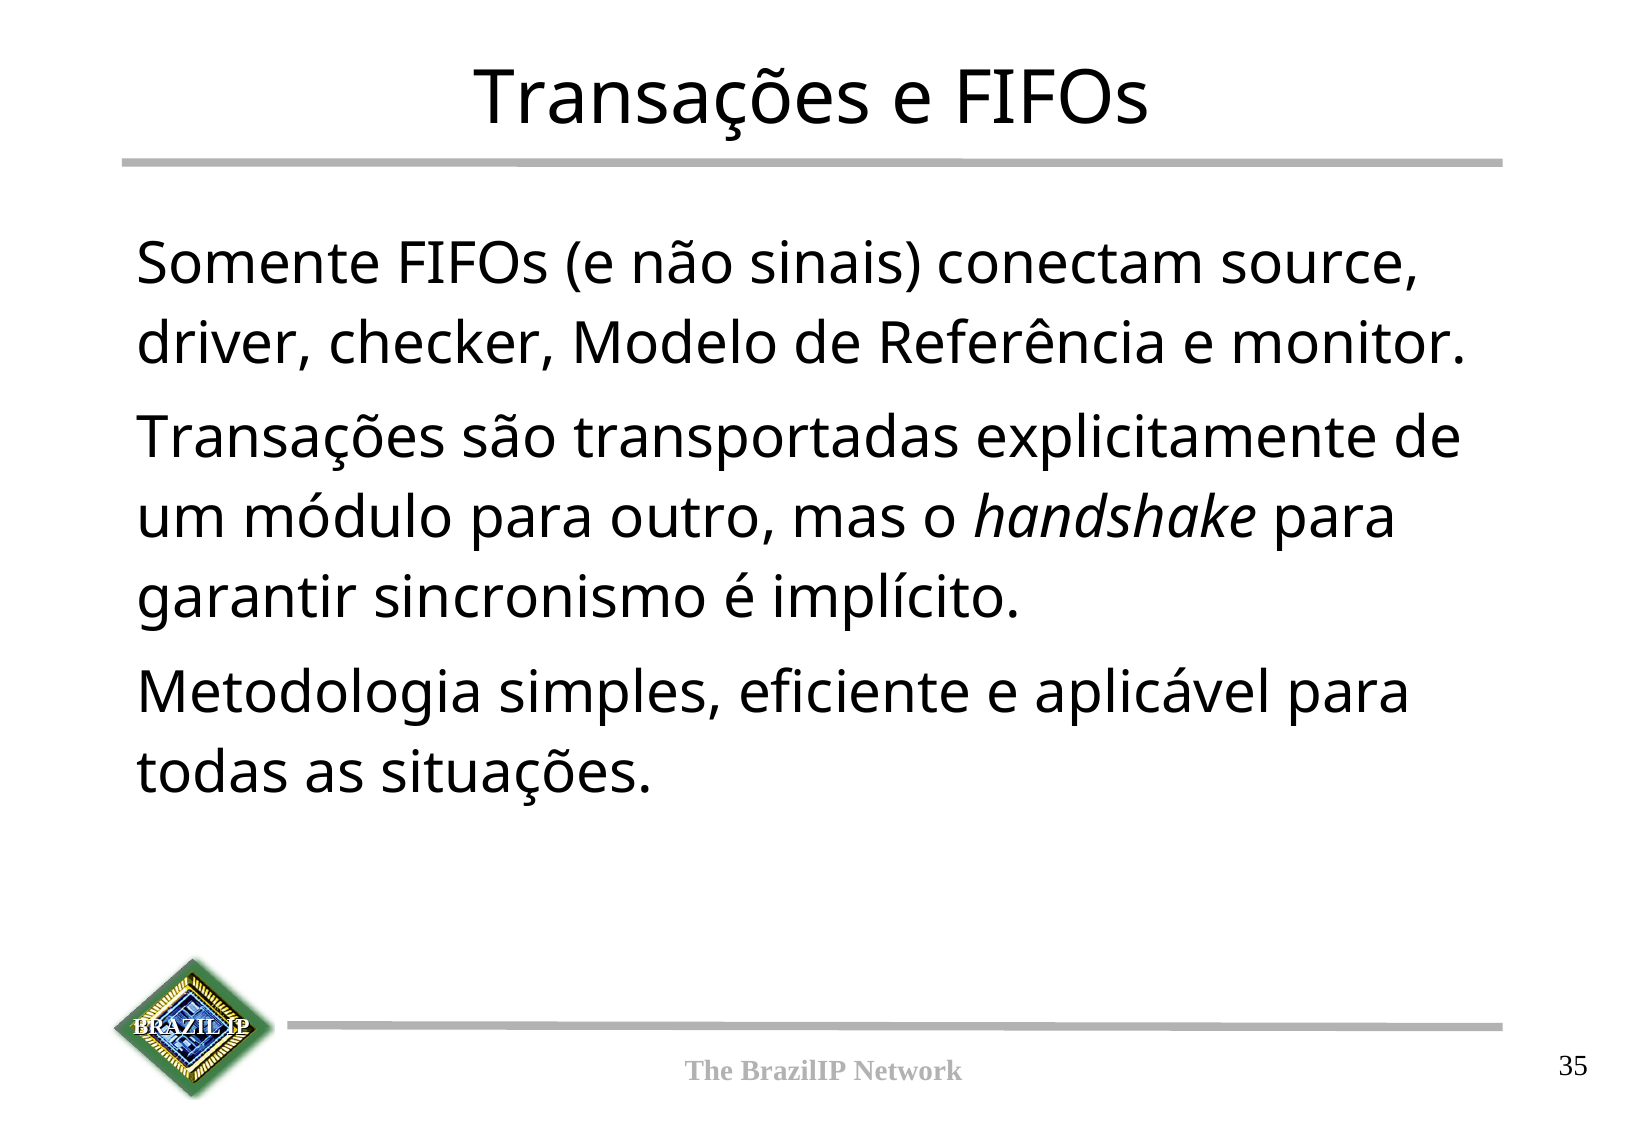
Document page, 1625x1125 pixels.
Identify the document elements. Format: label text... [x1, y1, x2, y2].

title Transações e FIFOs [121, 41, 1503, 147]
picture [108, 953, 275, 1100]
list Somente FIFOs (e não sinais) conectam source, driver, checker, Modelo de Referência e monitor. Transações são transportadas explicitamente de um módulo para outro, mas o handshake para garantir sincronismo é implícito. Metodologia simples, eficiente e aplicável para todas as situações. [121, 212, 1488, 943]
